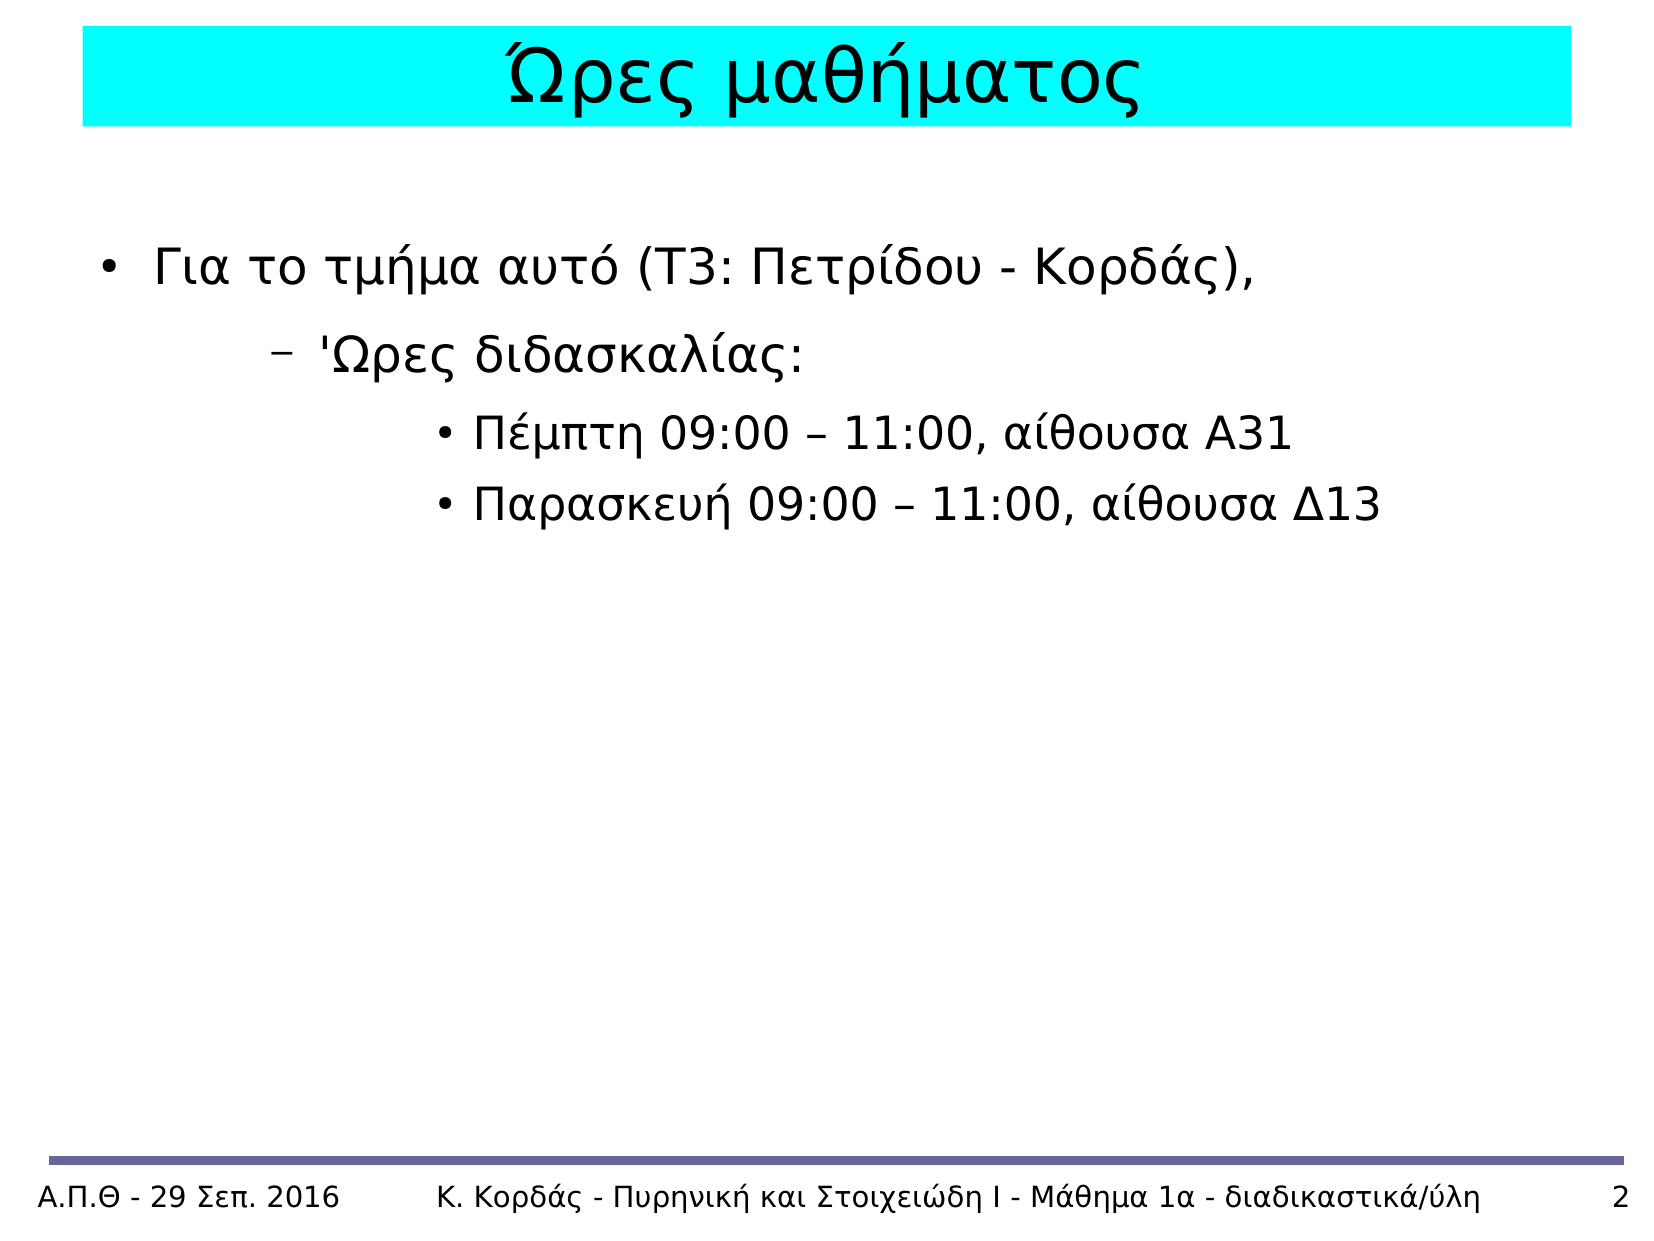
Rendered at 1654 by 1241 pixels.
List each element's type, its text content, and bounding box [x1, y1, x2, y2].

list Για το τμήμα αυτό (Τ3: Πετρίδου - Κορδάς), 'Ωρες διδασκαλίας: Πέμπτη 09:00 – 11:00, αίθουσα Α31 Παρασκευή 09:00 – 11:00, αίθουσα Δ13 [82, 150, 1571, 1112]
title Ώρες μαθήματος [82, 32, 1571, 120]
